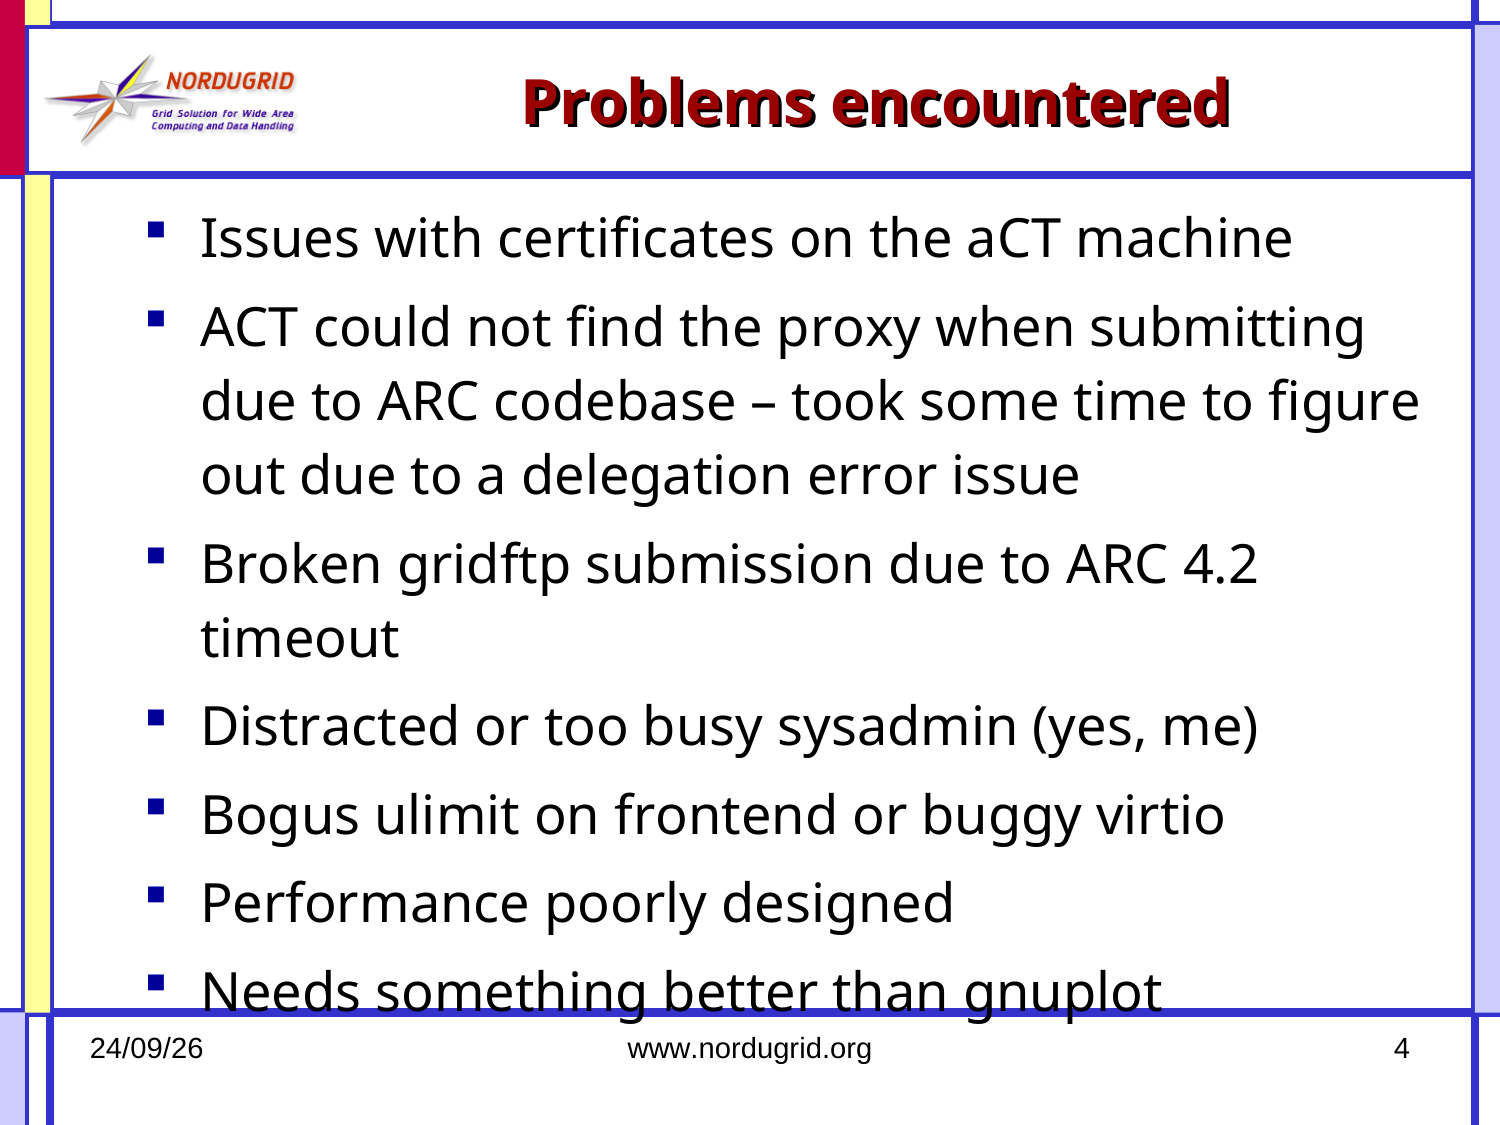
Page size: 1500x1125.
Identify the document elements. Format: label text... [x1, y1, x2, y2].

list Issues with certificates on the aCT machine ACT could not find the proxy when submitting due to ARC codebase – took some time to figure out due to a delegation error issue Broken gridftp submission due to ARC 4.2 timeout Distracted or too busy sysadmin (yes, me) Bogus ulimit on frontend or buggy virtio Performance poorly designed Needs something better than gnuplot [87, 200, 1426, 986]
title Problems encountered [324, 17, 1428, 183]
picture [40, 49, 301, 148]
